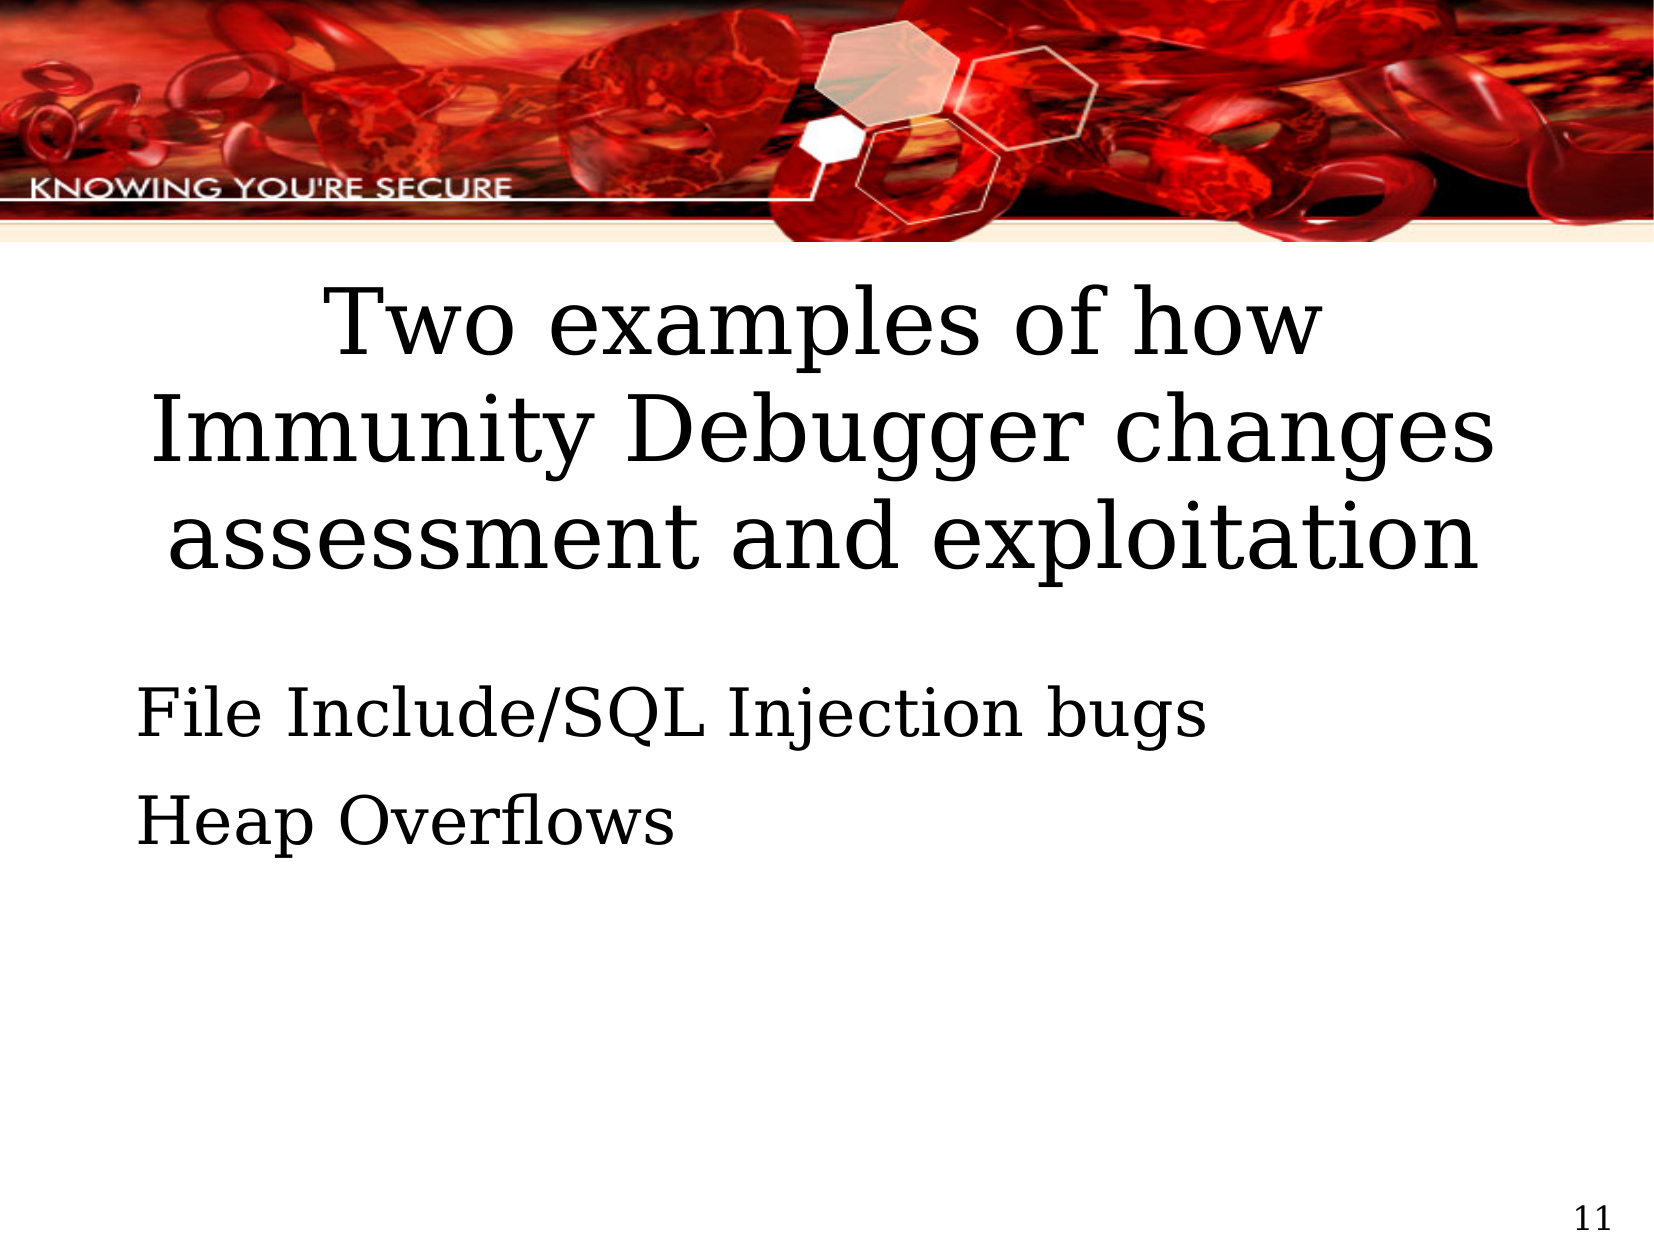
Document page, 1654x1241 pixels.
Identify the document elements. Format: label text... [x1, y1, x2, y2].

title Two examples of how Immunity Debugger changes assessment and exploitation [118, 269, 1531, 591]
list File Include/SQL Injection bugs Heap Overflows [118, 674, 1531, 945]
picture [0, 0, 1654, 242]
